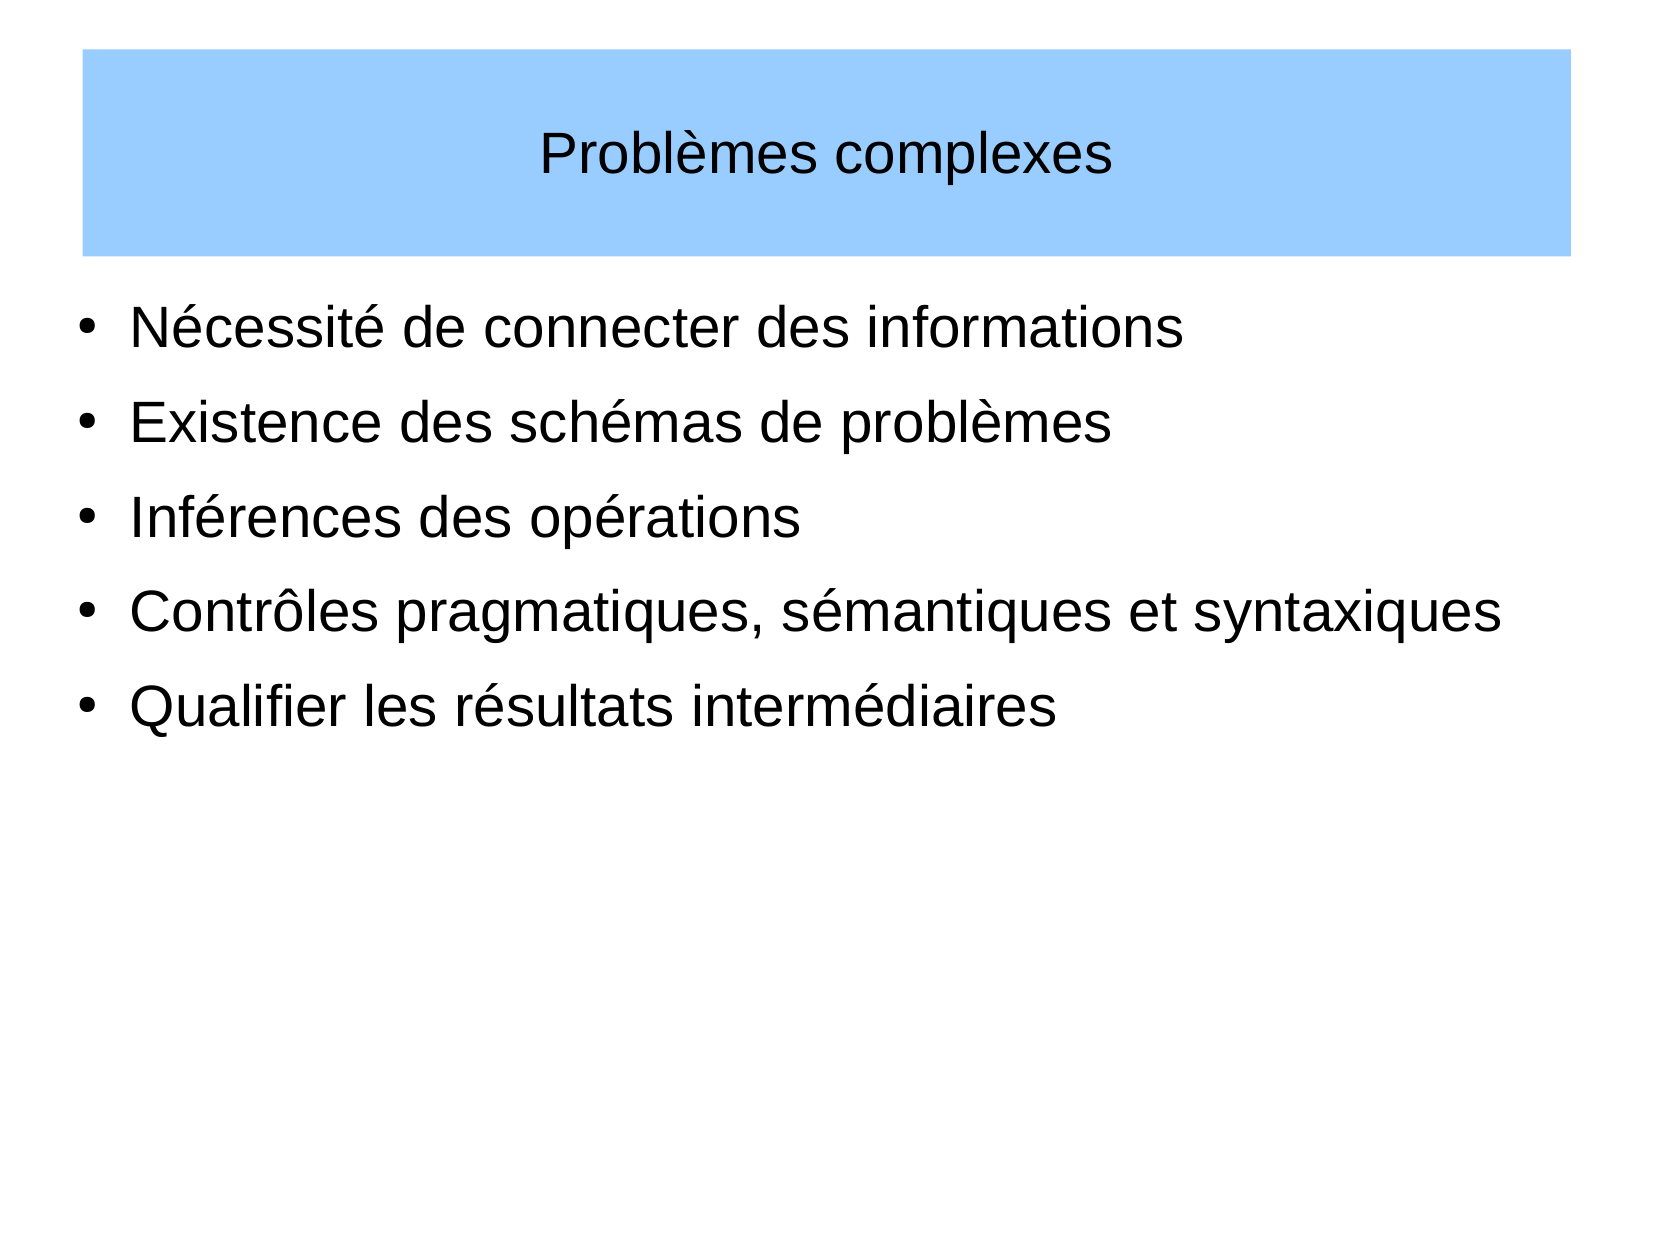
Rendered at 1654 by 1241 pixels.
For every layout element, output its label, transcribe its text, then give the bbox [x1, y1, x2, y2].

list Nécessité de connecter des informations Existence des schémas de problèmes Inférences des opérations Contrôles pragmatiques, sémantiques et syntaxiques Qualifier les résultats intermédiaires [59, 295, 1548, 1114]
title Problèmes complexes [82, 49, 1571, 257]
